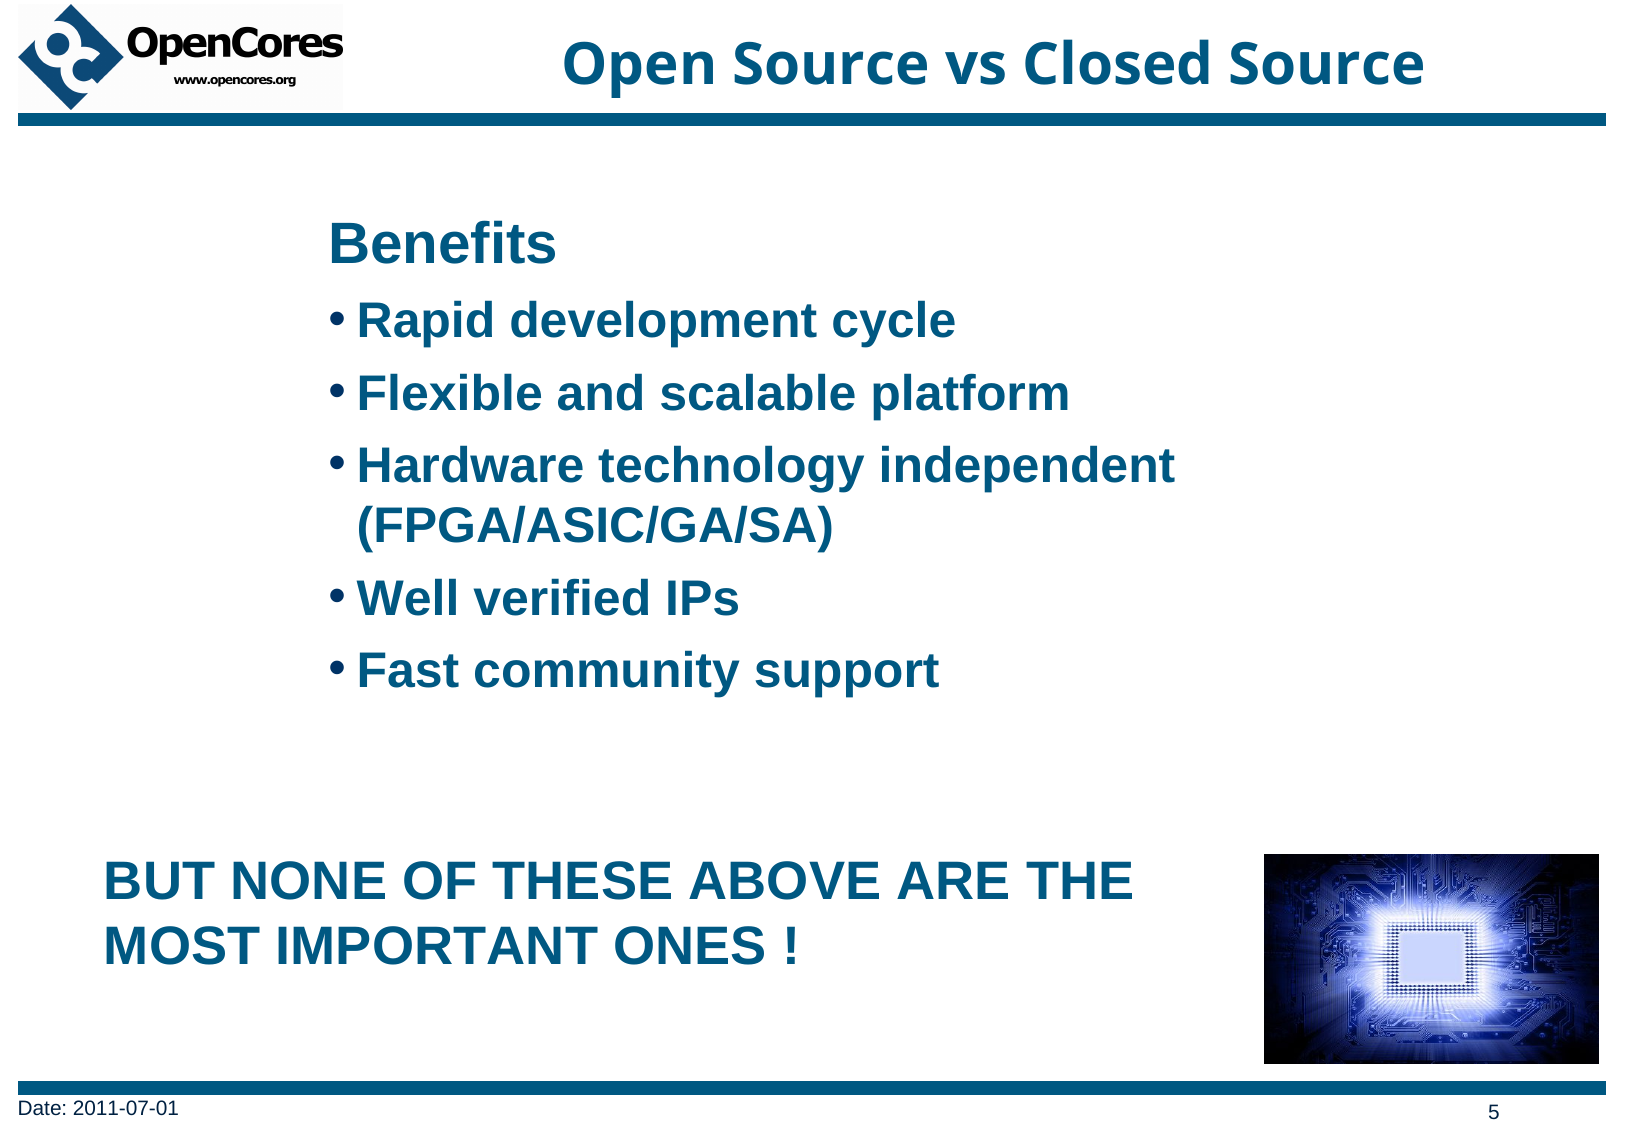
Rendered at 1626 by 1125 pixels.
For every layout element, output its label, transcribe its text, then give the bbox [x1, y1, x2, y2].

text_box Open Source vs Closed Source [362, 18, 1626, 100]
text_box BUT NONE OF THESE ABOVE ARE THE MOST IMPORTANT ONES ! [89, 837, 1166, 989]
text_box Benefits Rapid development cycle Flexible and scalable platform Hardware technology independent (FPGA/ASIC/GA/SA) Well verified IPs Fast community support [283, 197, 1366, 851]
picture [18, 4, 343, 110]
picture [1264, 854, 1599, 1064]
